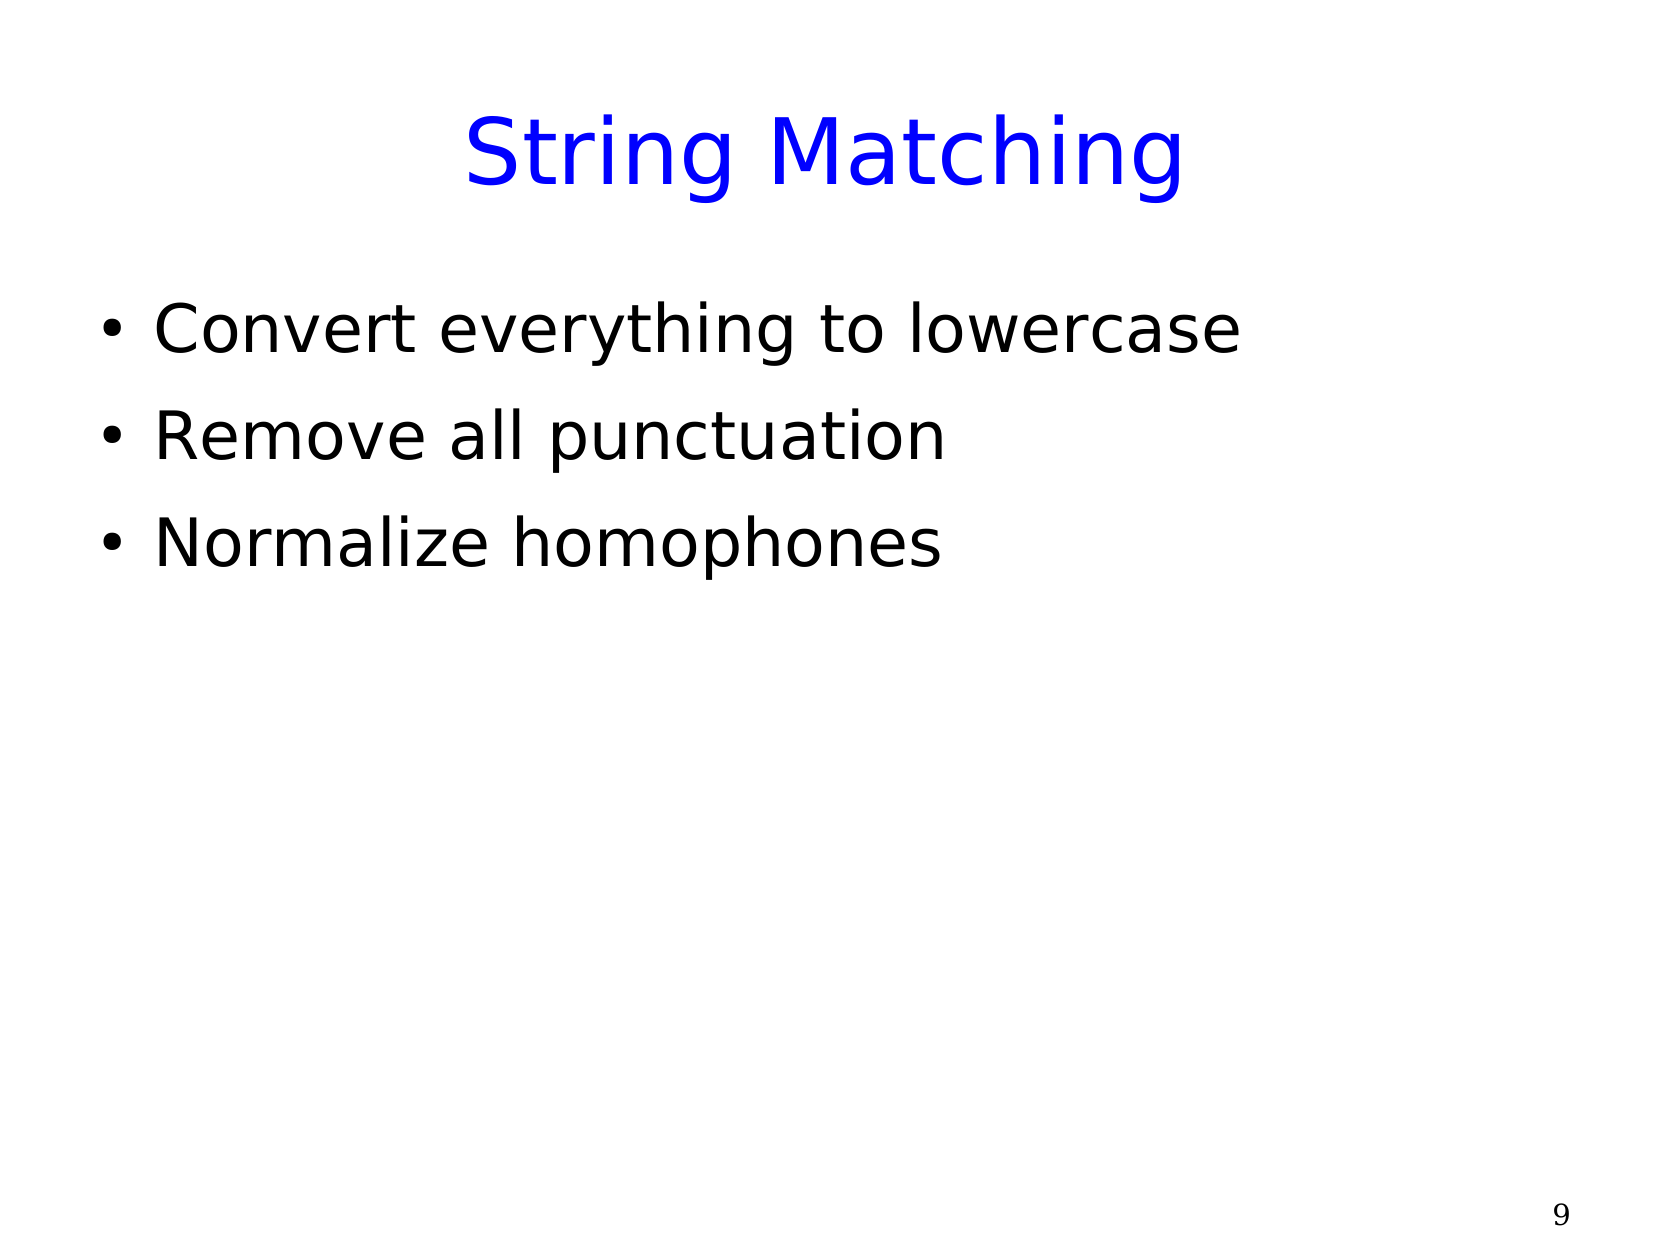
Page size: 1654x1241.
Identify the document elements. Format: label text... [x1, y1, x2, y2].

list Convert everything to lowercase Remove all punctuation Normalize homophones [82, 290, 1571, 1109]
title String Matching [82, 49, 1571, 257]
